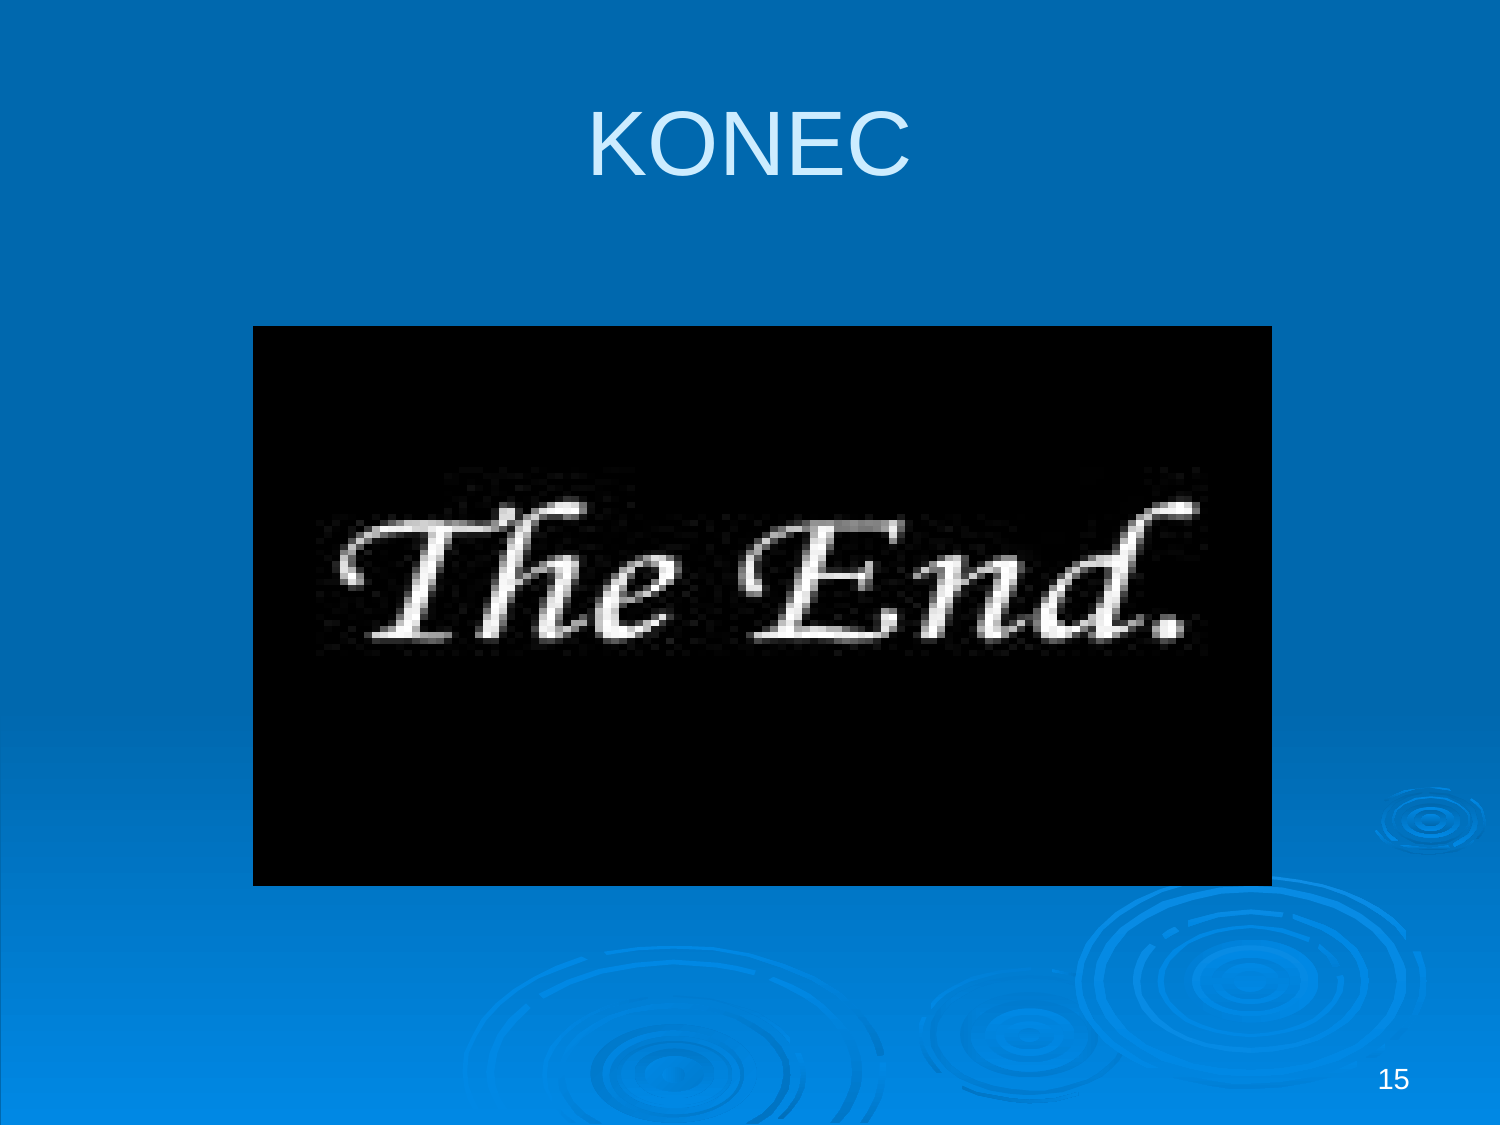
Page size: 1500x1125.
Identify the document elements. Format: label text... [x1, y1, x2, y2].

title KONEC [75, 45, 1425, 233]
picture [253, 326, 1272, 886]
slide_number <number> [1074, 1024, 1425, 1103]
